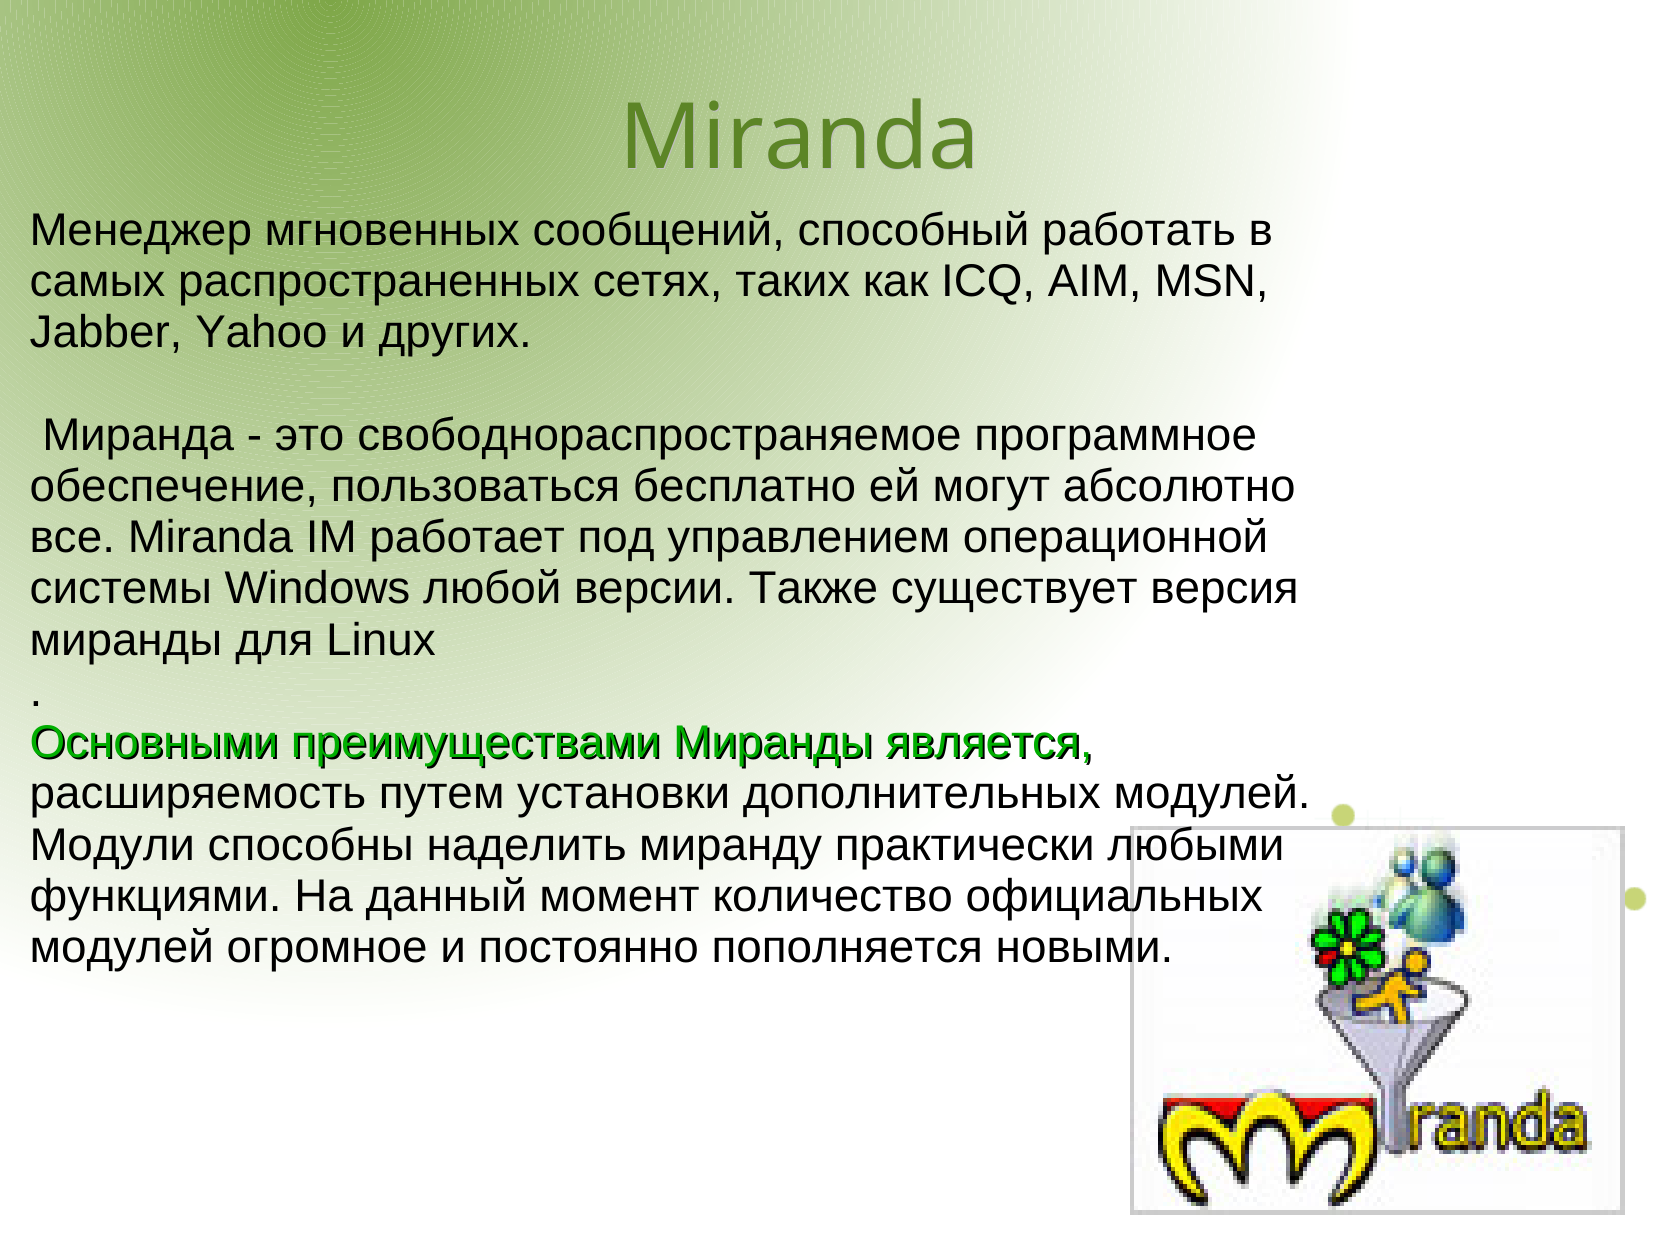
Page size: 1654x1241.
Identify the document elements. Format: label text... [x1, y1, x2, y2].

text_box Менеджер мгновенных сообщений, способный работать в самых распространенных сетях, таких как ICQ, AIM, MSN, Jabber, Yahoo и других. Миранда - это свободнораспространяемое программное обеспечение, пользоваться бесплатно ей могут абсолютно все. Miranda IM работает под управлением операционной системы Windows любой версии. Также существует версия миранды для Linux . Основными преимуществами Миранды является, расширяемость путем установки дополнительных модулей. Модули способны наделить миранду практически любыми функциями. На данный момент количество официальных модулей огромное и постоянно пополняется новыми. [29, 203, 1329, 1149]
title Miranda [93, 29, 1506, 237]
picture [1130, 792, 1654, 1216]
